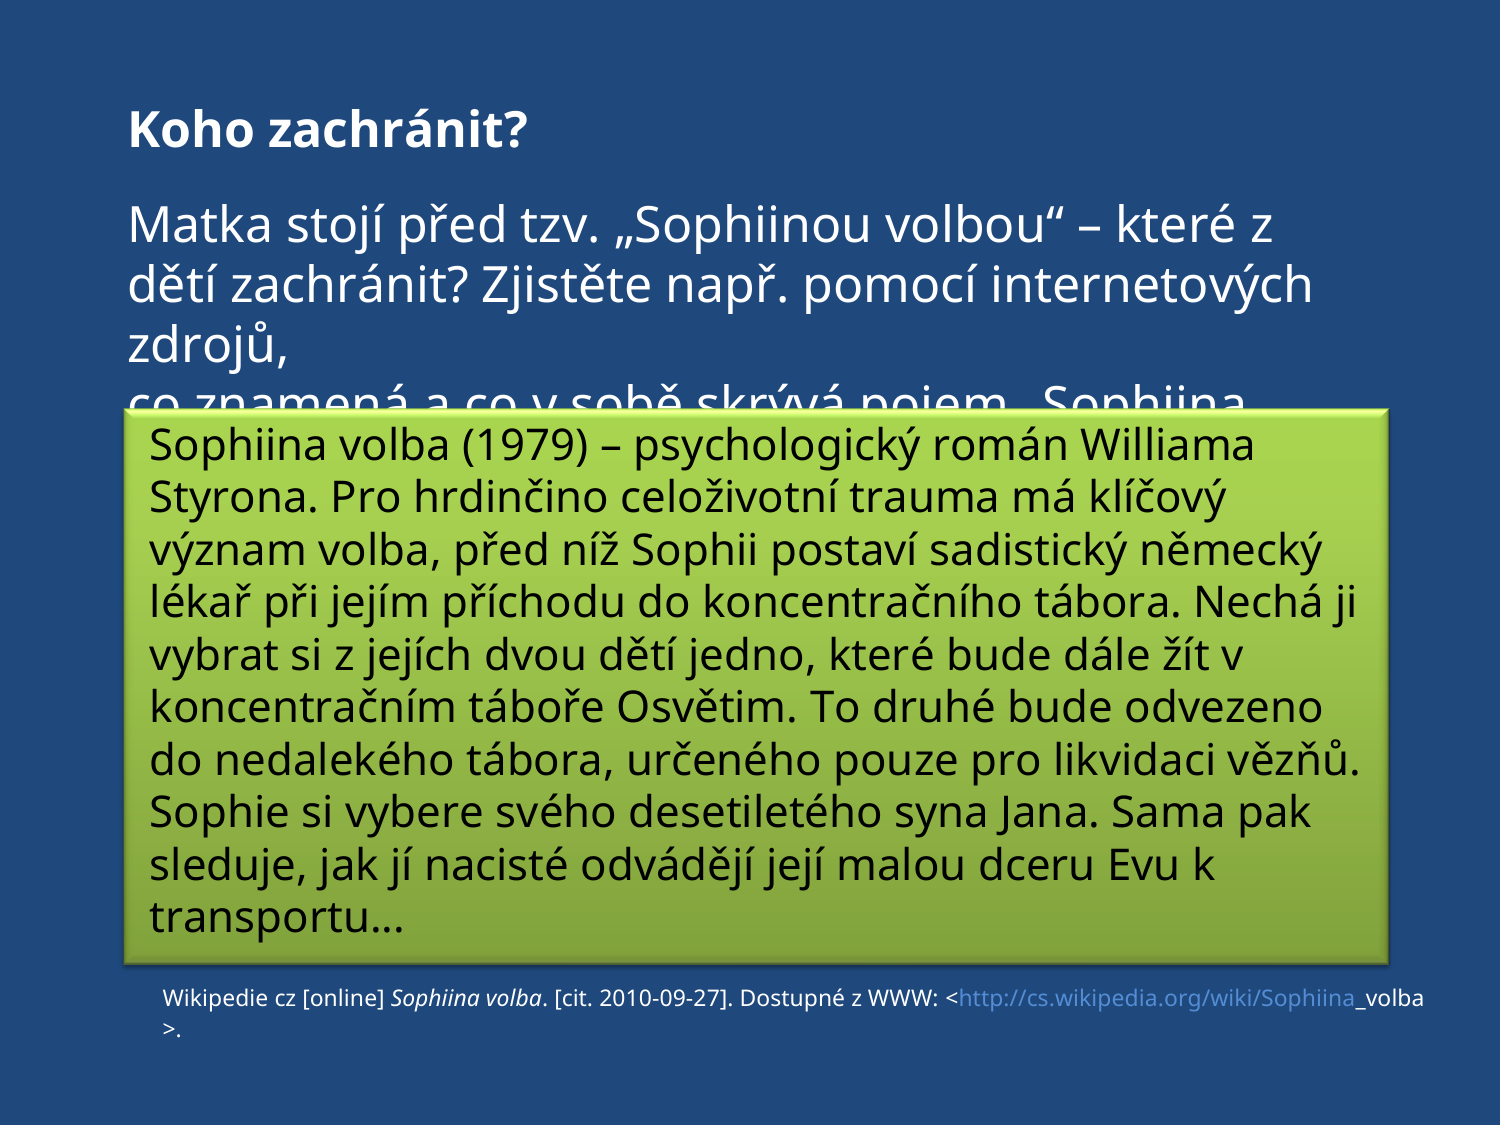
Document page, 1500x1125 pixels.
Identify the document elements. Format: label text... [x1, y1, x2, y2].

picture [103, 396, 1421, 977]
title Koho zachránit? Matka stojí před tzv. „Sophiinou volbou“ – které z dětí zachránit? Zjistěte např. pomocí internetových zdrojů, co znamená a co v sobě skrývá pojem „Sophiina volba“. [112, 89, 1388, 396]
text_box Wikipedie cz [online] Sophiina volba. [cit. 2010-09-27]. Dostupné z WWW: <http://cs.wikipedia.org/wiki/Sophiina_volba>. [147, 976, 1447, 1051]
text_box Sophiina volba (1979) – psychologický román Williama Styrona. Pro hrdinčino celoživotní trauma má klíčový význam volba, před níž Sophii postaví sadistický německý lékař při jejím příchodu do koncentračního tábora. Nechá ji vybrat si z jejích dvou dětí jedno, které bude dále žít v koncentračním táboře Osvětim. To druhé bude odvezeno do nedalekého tábora, určeného pouze pro likvidaci vězňů. Sophie si vybere svého desetiletého syna Jana. Sama pak sleduje, jak jí nacisté odvádějí její malou dceru Evu k transportu... [123, 408, 1388, 965]
